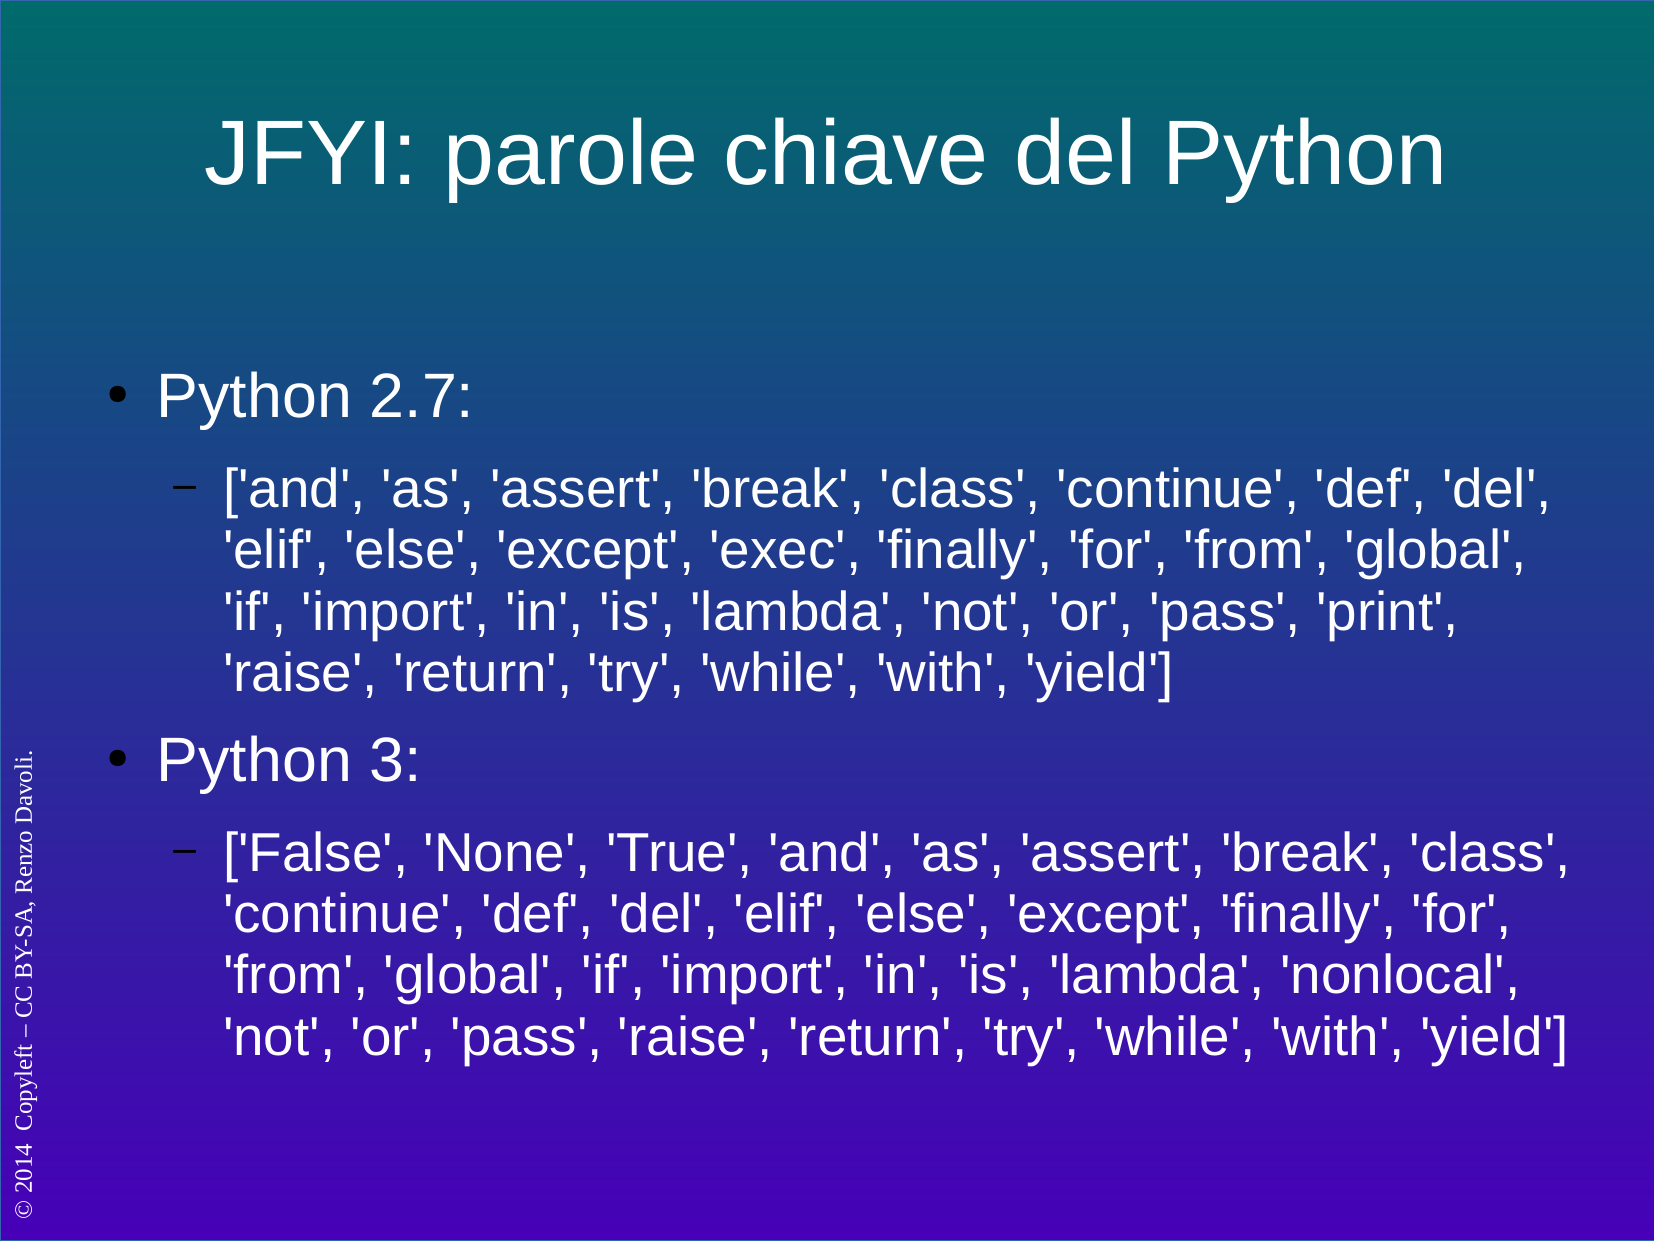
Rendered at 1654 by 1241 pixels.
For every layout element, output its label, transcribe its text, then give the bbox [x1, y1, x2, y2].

title JFYI: parole chiave del Python [82, 49, 1571, 257]
list Python 2.7: ['and', 'as', 'assert', 'break', 'class', 'continue', 'def', 'del', 'elif', 'else', 'except', 'exec', 'finally', 'for', 'from', 'global', 'if', 'import', 'in', 'is', 'lambda', 'not', 'or', 'pass', 'print', 'raise', 'return', 'try', 'while', 'with', 'yield'] Python 3: ['False', 'None', 'True', 'and', 'as', 'assert', 'break', 'class', 'continue', 'def', 'del', 'elif', 'else', 'except', 'finally', 'for', 'from', 'global', 'if', 'import', 'in', 'is', 'lambda', 'nonlocal', 'not', 'or', 'pass', 'raise', 'return', 'try', 'while', 'with', 'yield'] [90, 360, 1579, 1081]
